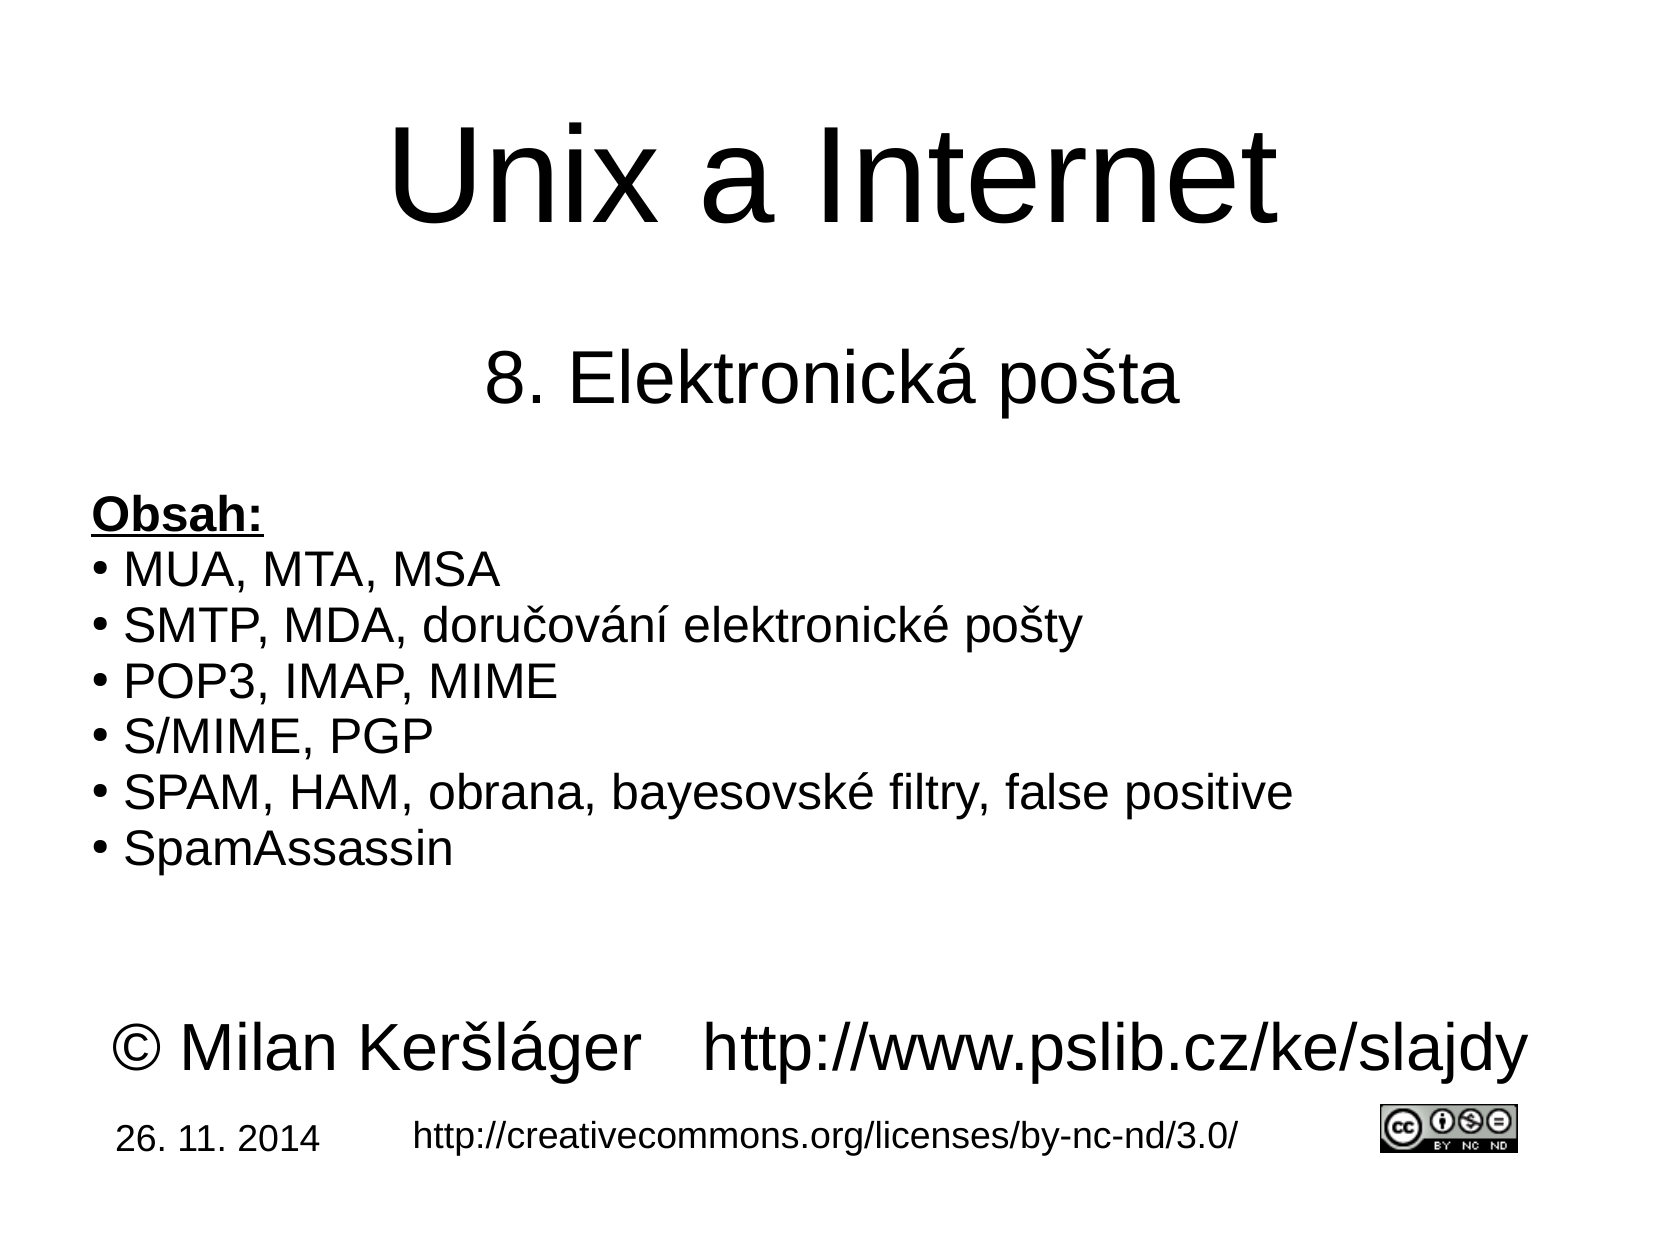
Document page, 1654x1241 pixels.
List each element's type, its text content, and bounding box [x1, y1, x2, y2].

text_box Obsah: MUA, MTA, MSA SMTP, MDA, doručování elektronické pošty POP3, IMAP, MIME S/MIME, PGP SPAM, HAM, obrana, bayesovské filtry, false positive SpamAssassin [76, 478, 1583, 884]
text_box http://creativecommons.org/licenses/by-nc-nd/3.0/ [339, 1107, 1313, 1165]
text_box 26. 11. 2014 [100, 1110, 355, 1168]
title Unix a Internet 8. Elektronická pošta [88, 56, 1577, 461]
picture [1380, 1104, 1518, 1153]
list © Milan Keršláger http://www.pslib.cz/ke/slajdy [76, 1009, 1565, 1087]
